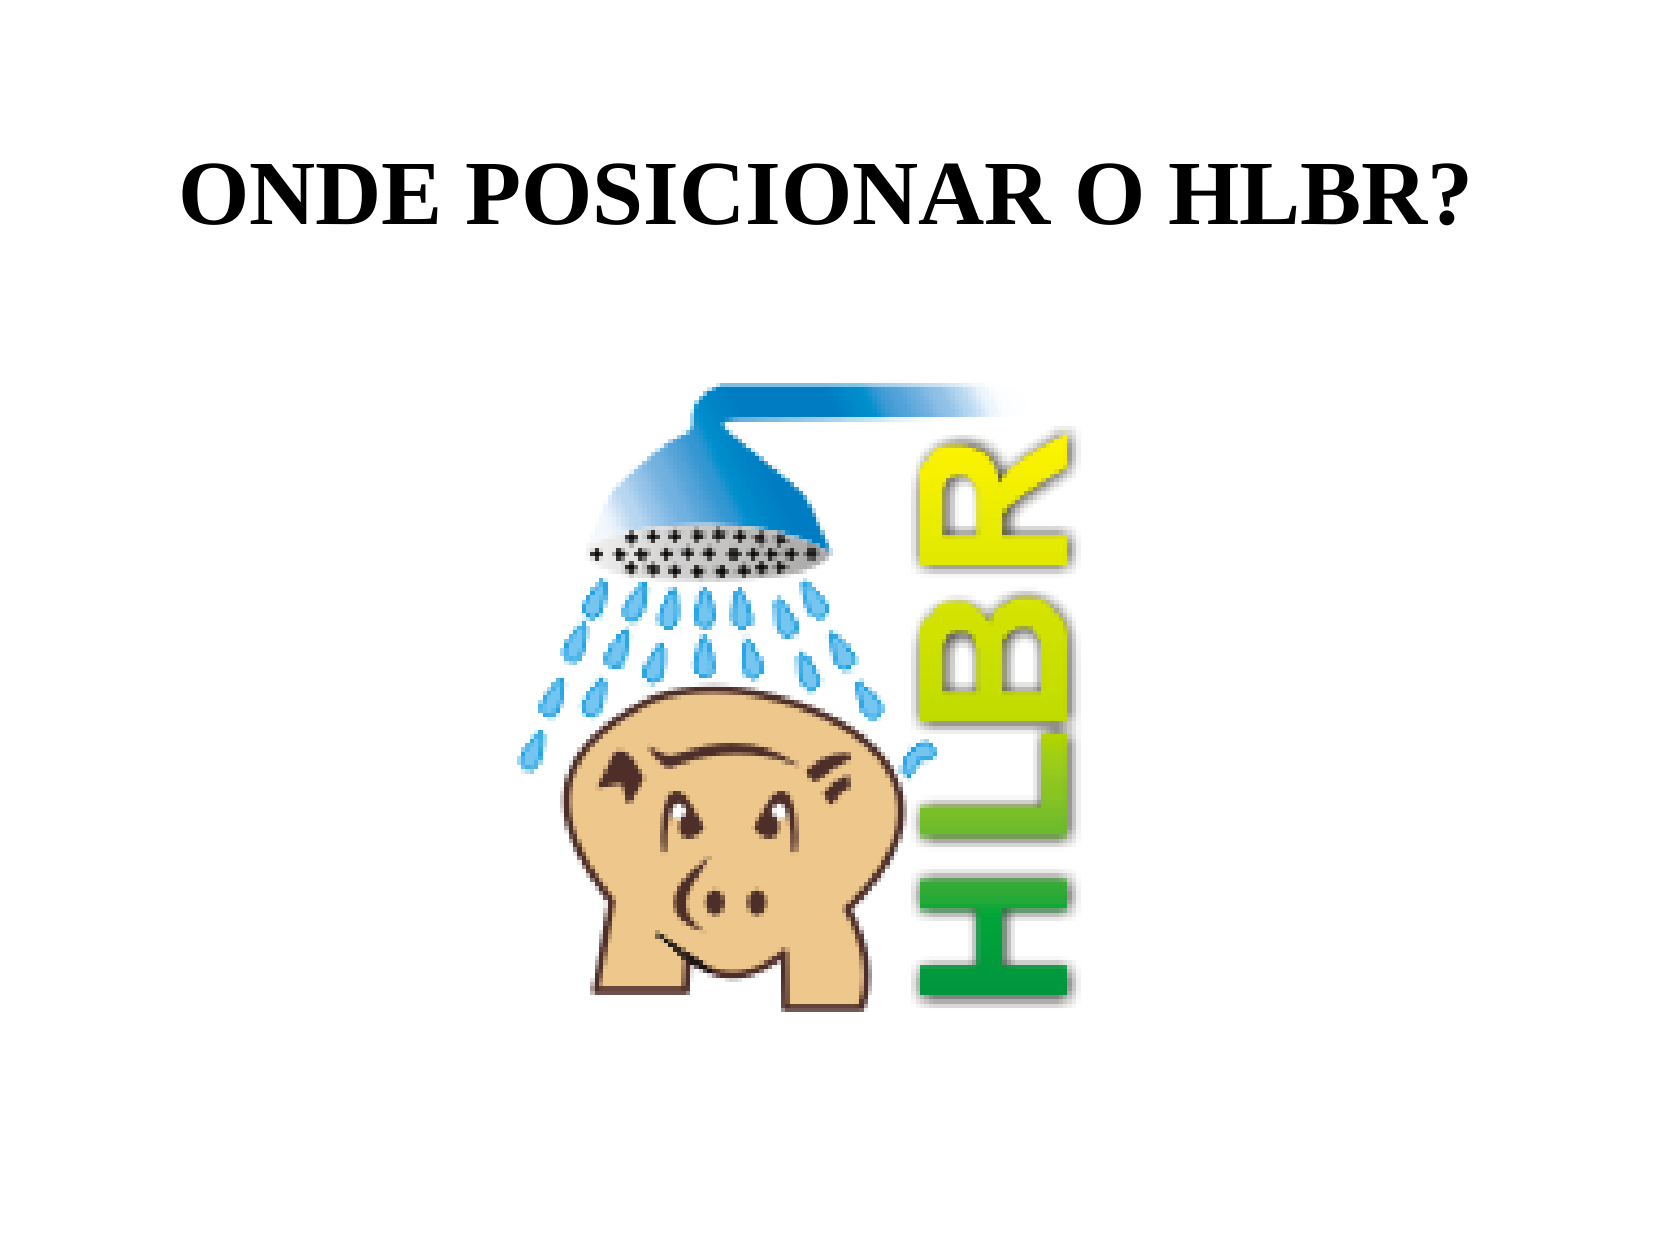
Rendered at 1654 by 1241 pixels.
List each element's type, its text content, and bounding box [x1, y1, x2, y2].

title ONDE POSICIONAR O HLBR? [59, 76, 1595, 312]
text_box [1311, 17, 1636, 402]
picture [517, 383, 1081, 1026]
